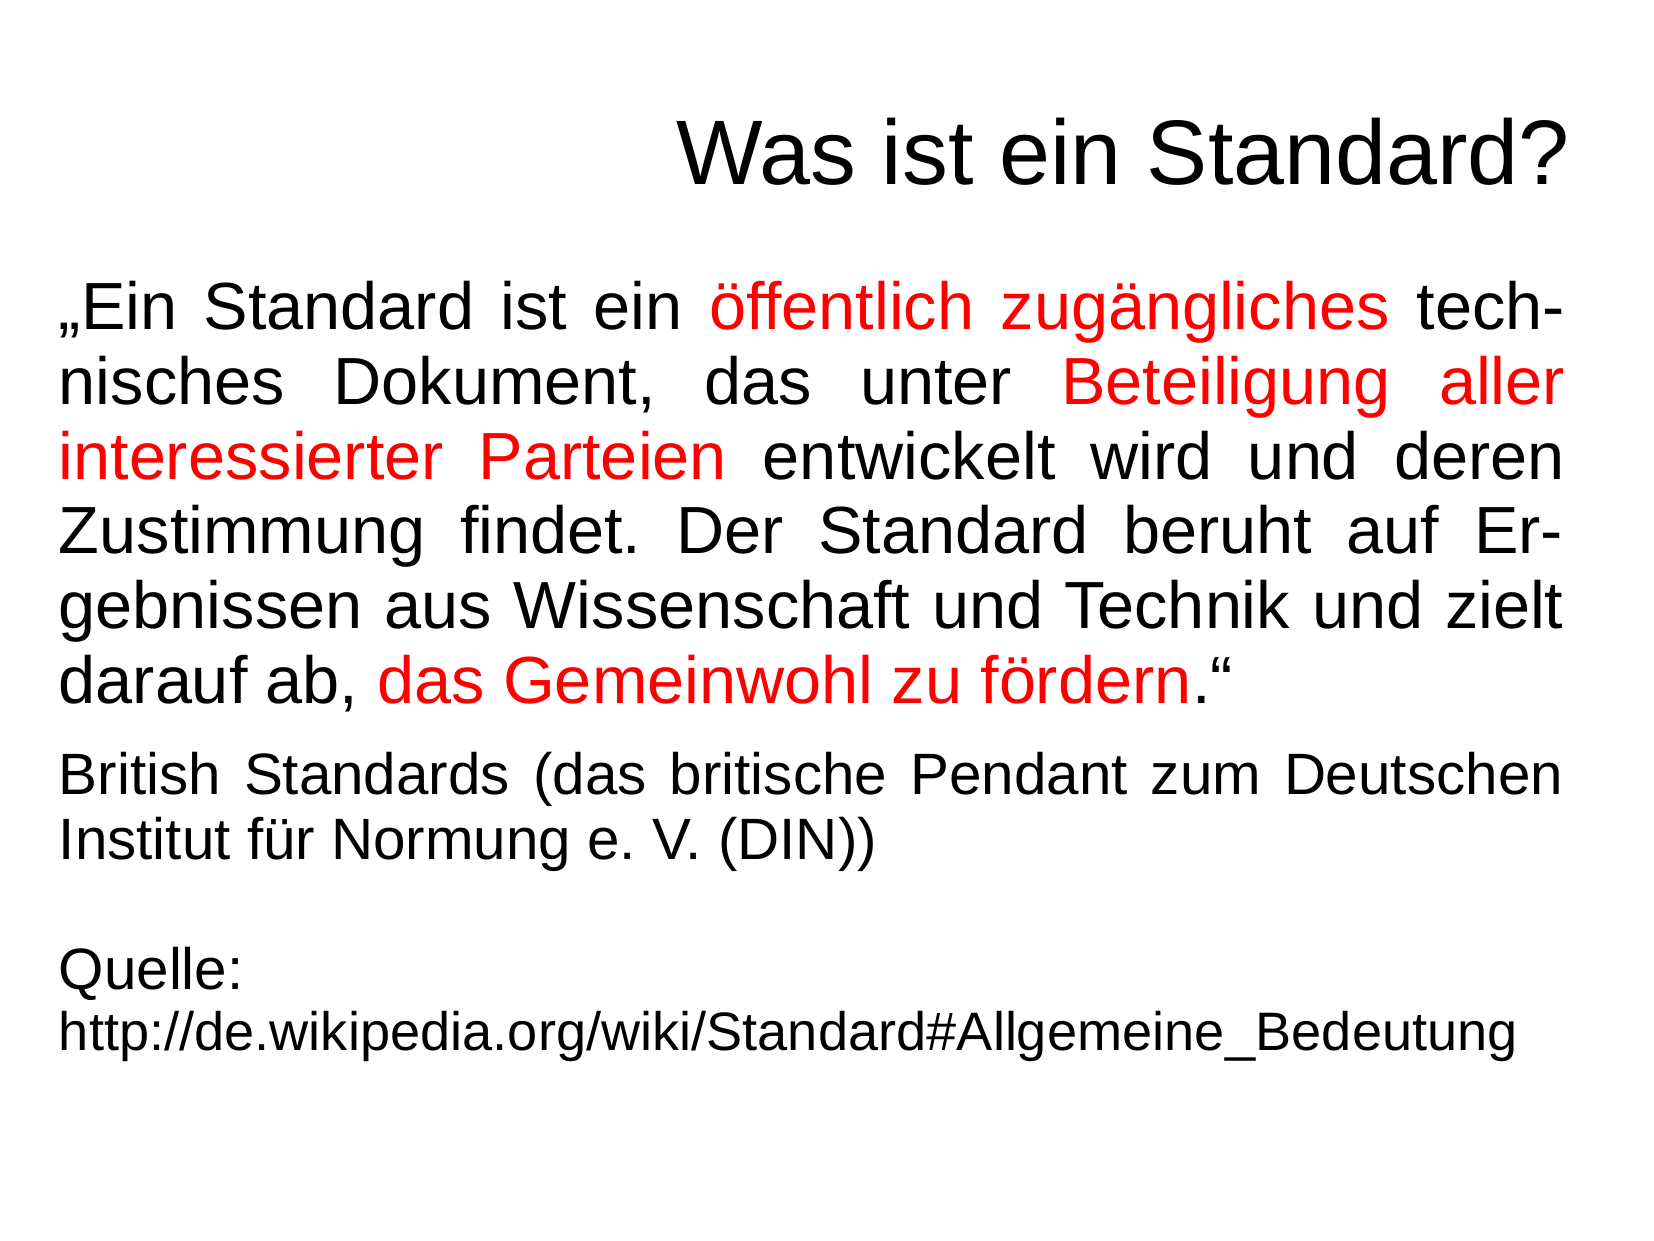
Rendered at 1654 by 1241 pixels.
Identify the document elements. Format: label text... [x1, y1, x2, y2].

title Was ist ein Standard? [82, 56, 1571, 250]
subtitle „Ein Standard ist ein öffentlich zugängliches tech-nisches Dokument, das unter Beteiligung aller interessierter Parteien entwickelt wird und deren Zustimmung findet. Der Standard beruht auf Er-gebnissen aus Wissenschaft und Technik und zielt darauf ab, das Gemeinwohl zu fördern.“ British Standards (das britische Pendant zum Deutschen Institut für Normung e. V. (DIN)) Quelle: http://de.wikipedia.org/wiki/Standard#Allgemeine_Bedeutung [59, 209, 1565, 1123]
